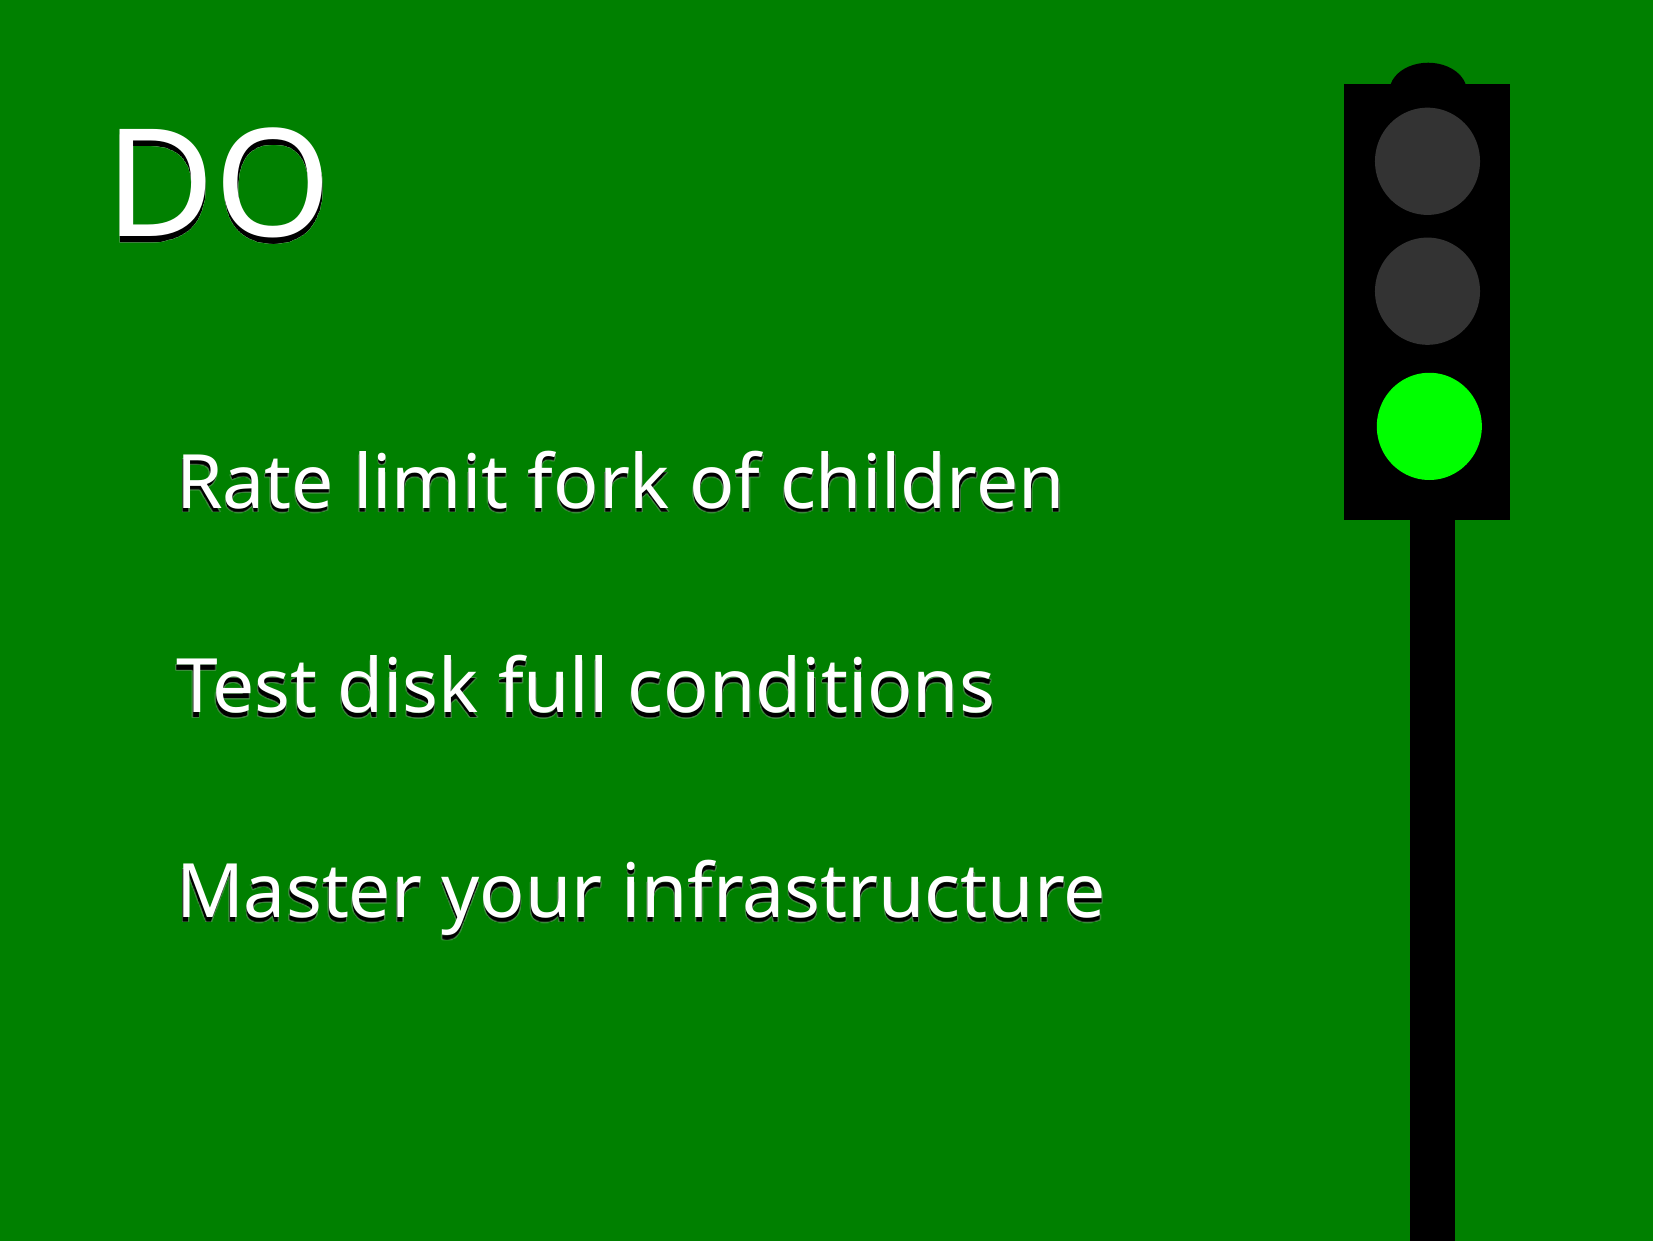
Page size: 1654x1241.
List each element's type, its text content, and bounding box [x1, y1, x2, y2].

title DO [105, 86, 1238, 271]
title Rate limit fork of children Test disk full conditions Master your infrastructure [175, 346, 1256, 1022]
